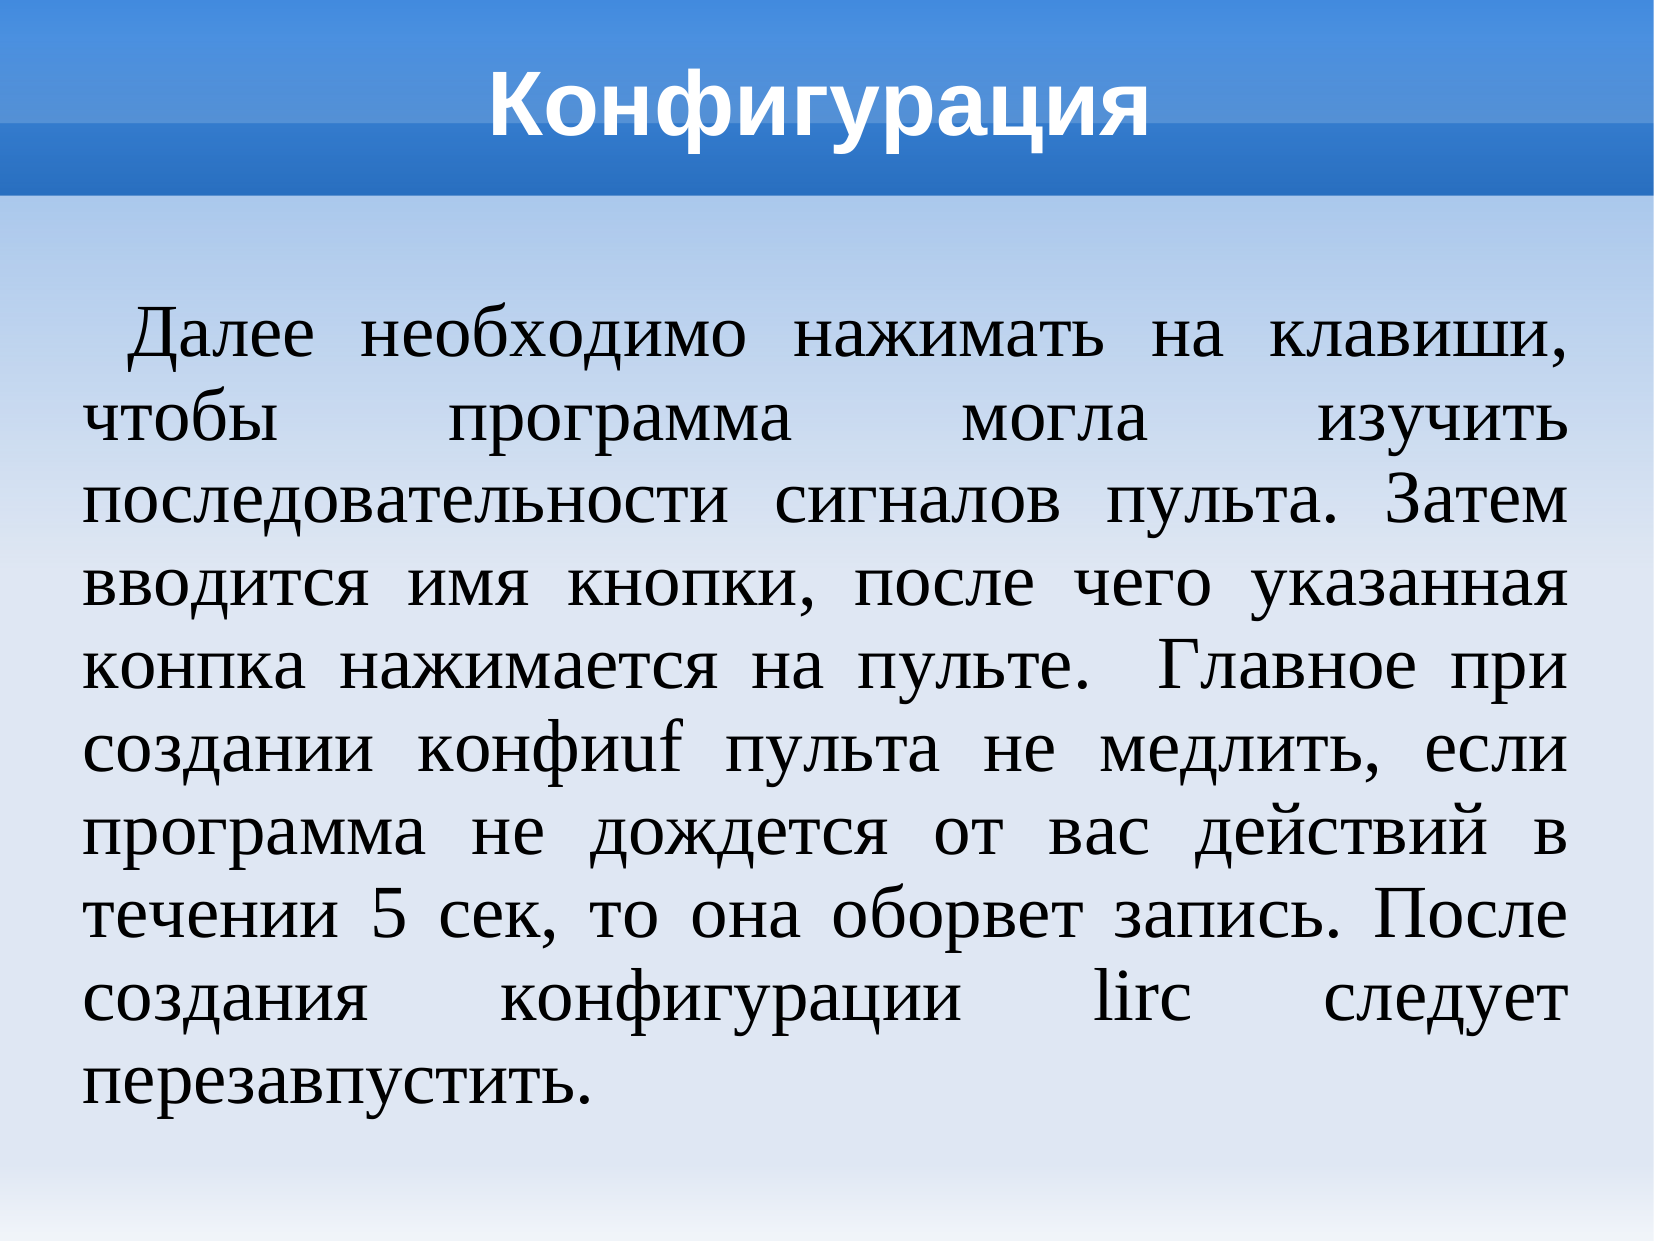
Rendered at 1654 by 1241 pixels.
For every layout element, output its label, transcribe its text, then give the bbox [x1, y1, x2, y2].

title Конфигурация [76, 7, 1565, 200]
list Далее необходимо нажимать на клавиши, чтобы программа могла изучить последовательности сигналов пульта. Затем вводится имя кнопки, после чего указанная конпка нажимается на пульте. Главное при создании конфиuf пульта не медлить, если программа не дождется от вас действий в течении 5 сек, то она оборвет запись. После создания конфигурации lirc следует перезавпустить. [82, 290, 1571, 1120]
picture [0, 0, 1654, 1241]
